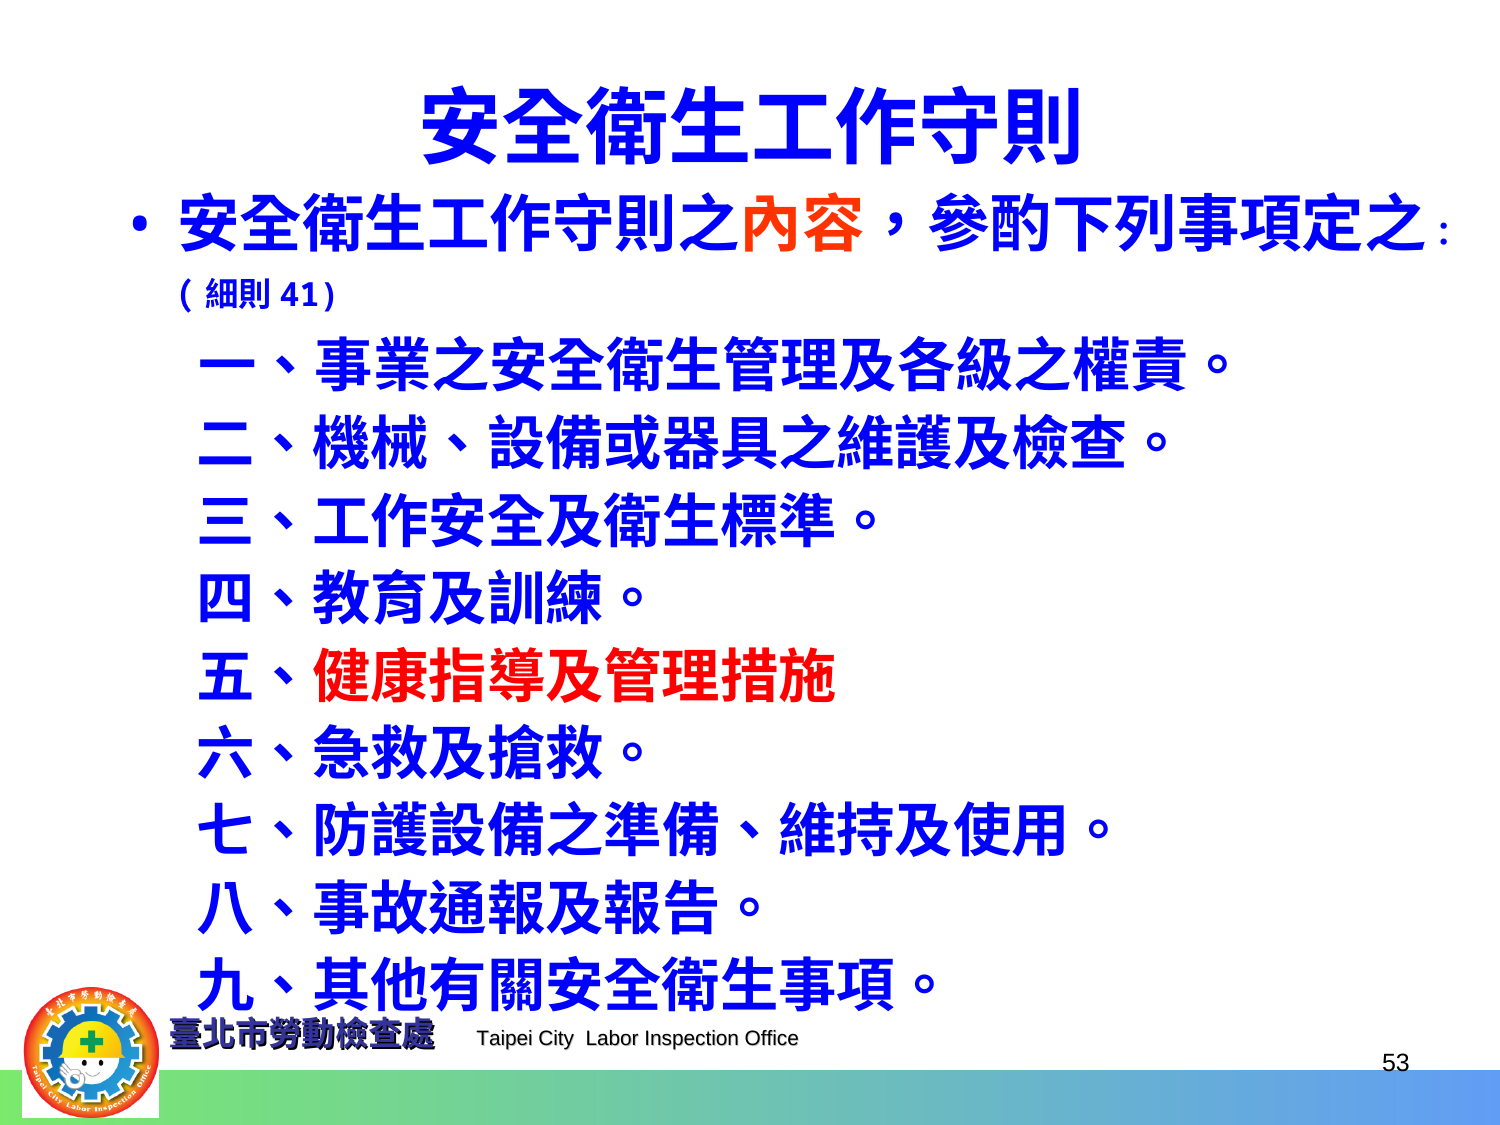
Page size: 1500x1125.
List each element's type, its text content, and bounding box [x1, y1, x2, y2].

title 安全衛生工作守則 [76, 66, 1427, 254]
list 安全衛生工作守則之內容，參酌下列事項定之： (細則41) 一、事業之安全衛生管理及各級之權責。 二、機械、設備或器具之維護及檢查。 三、工作安全及衛生標準。 四、教育及訓練。 五、健康指導及管理措施 六、急救及搶救。 七、防護設備之準備、維持及使用。 八、事故通報及報告。 九、其他有關安全衛生事項。 [106, 184, 1500, 1035]
text_box <編號> [1074, 1035, 1426, 1100]
picture [22, 987, 159, 1118]
